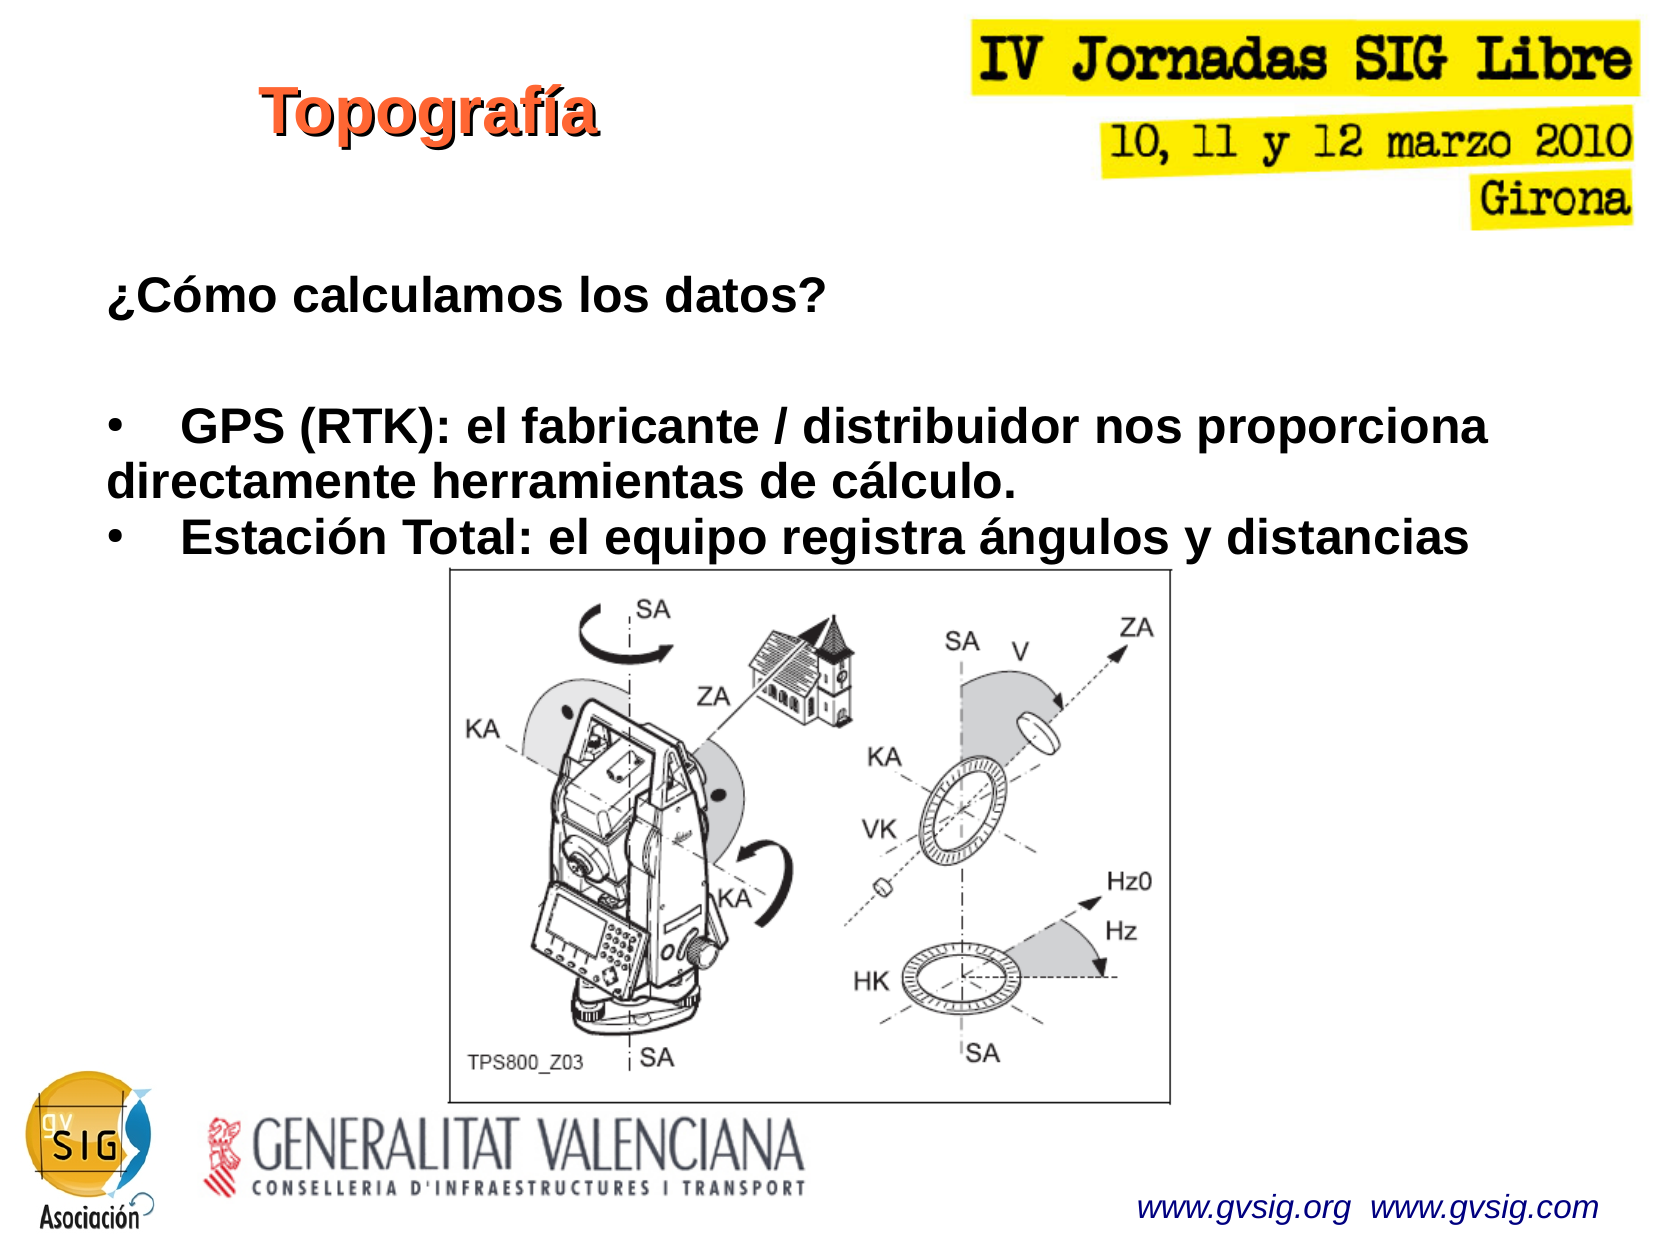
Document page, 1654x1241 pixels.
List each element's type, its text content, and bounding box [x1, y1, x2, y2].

picture [0, 1062, 178, 1241]
picture [197, 799, 1180, 1204]
text_box ¿Cómo calculamos los datos? GPS (RTK): el fabricante / distribuidor nos proporciona directamente herramientas de cálculo. Estación Total: el equipo registra ángulos y distancias [106, 267, 1595, 799]
title Topografía [0, 14, 857, 207]
picture [956, 0, 1654, 276]
